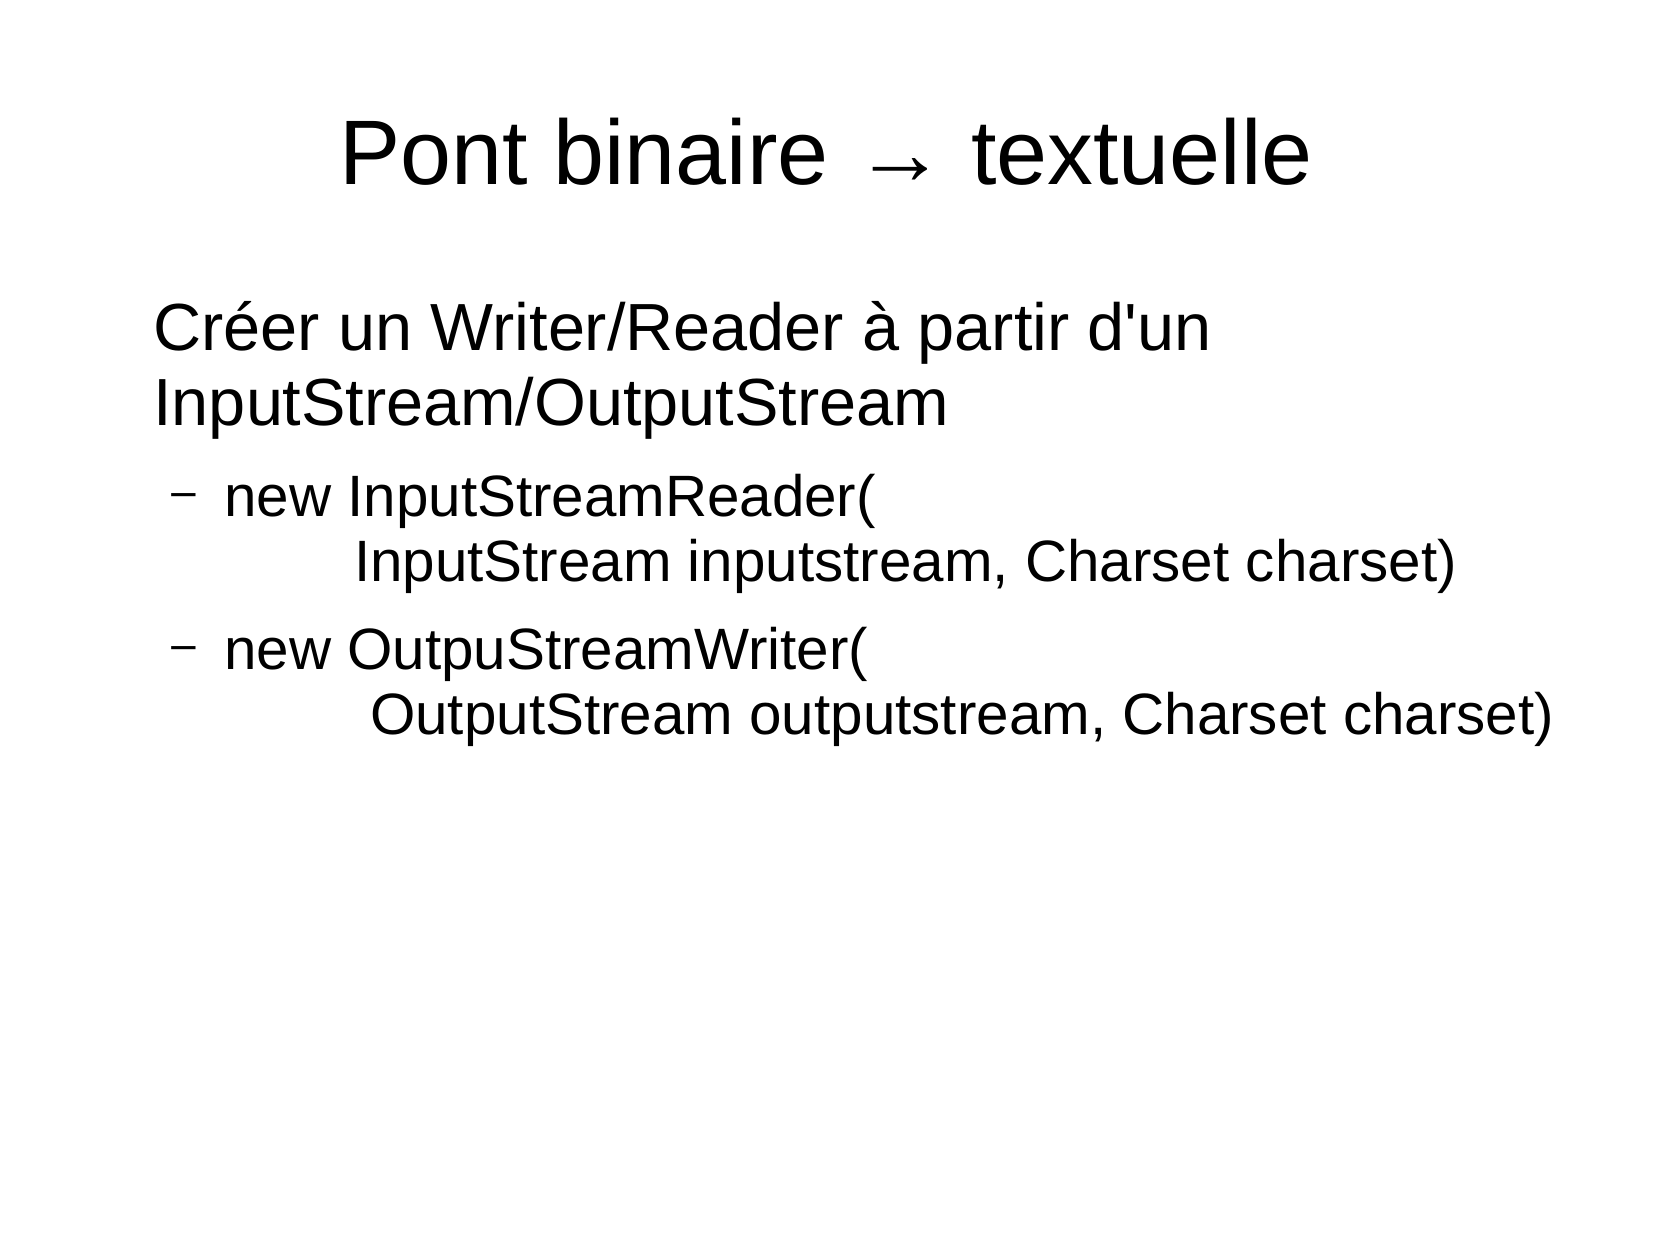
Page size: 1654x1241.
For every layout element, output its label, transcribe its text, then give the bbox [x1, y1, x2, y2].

list Créer un Writer/Reader à partir d'un InputStream/OutputStream new InputStreamReader( InputStream inputstream, Charset charset) new OutpuStreamWriter( OutputStream outputstream, Charset charset) [82, 290, 1571, 1156]
title Pont binaire → textuelle [82, 49, 1571, 257]
